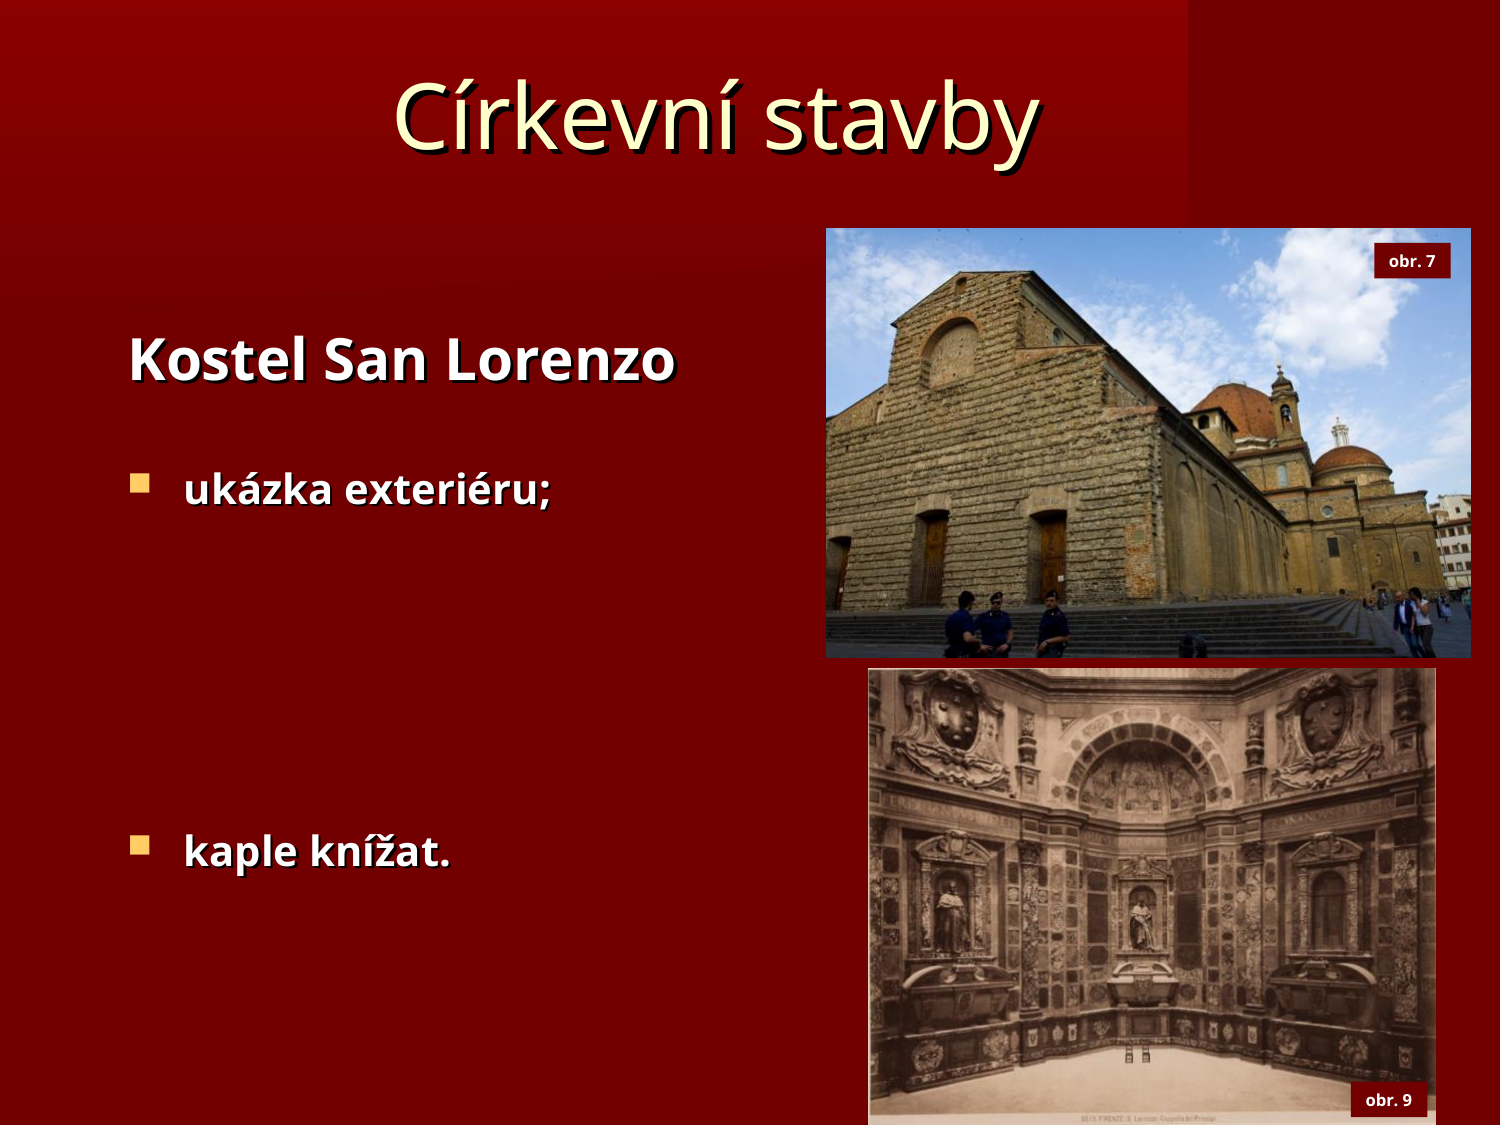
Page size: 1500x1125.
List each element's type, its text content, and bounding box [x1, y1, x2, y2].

text_box obr. 7 [1374, 242, 1451, 279]
title Církevní stavby [41, 18, 1392, 207]
text_box obr. 9 [1350, 1081, 1428, 1118]
list Kostel San Lorenzo ukázka exteriéru; kaple knížat. [112, 314, 727, 1125]
text_box [826, 228, 1471, 659]
text_box [868, 669, 1436, 1125]
